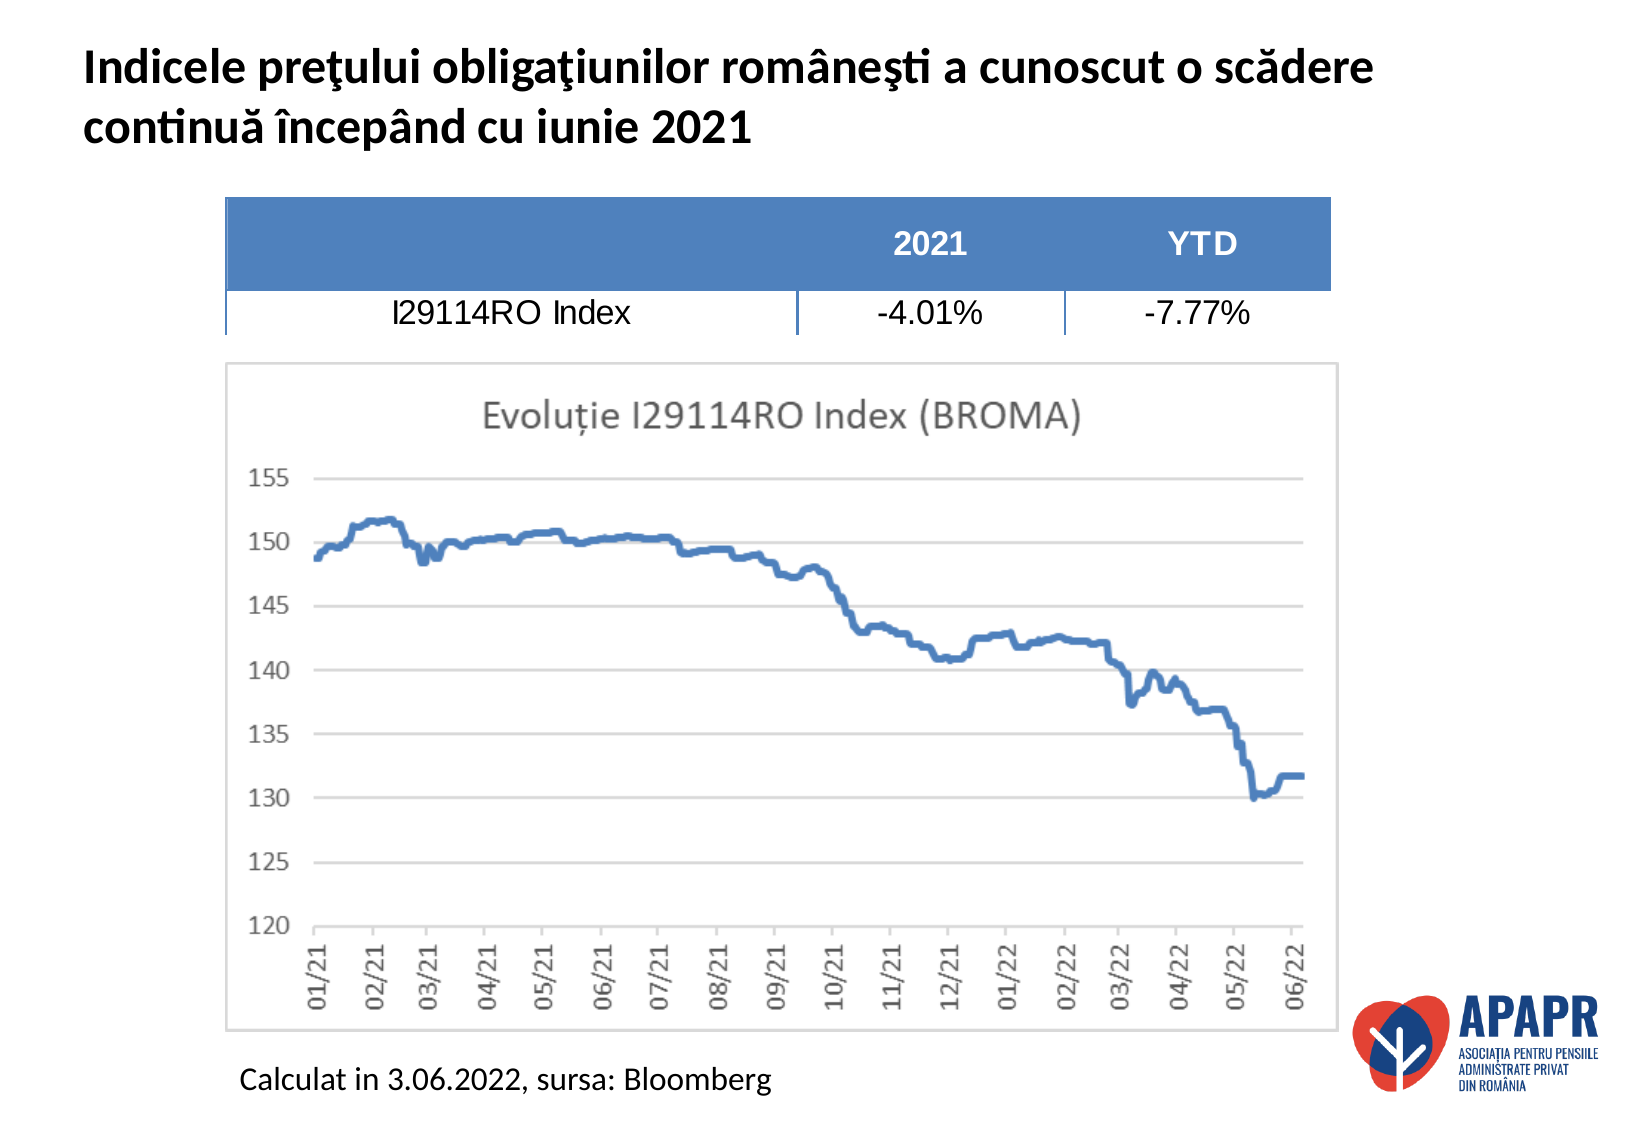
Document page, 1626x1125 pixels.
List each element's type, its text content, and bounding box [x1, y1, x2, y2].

picture [225, 196, 1337, 339]
text_box Indicele preţului obligaţiunilor româneşti a cunoscut o scădere continuă începând cu iunie 2021 [69, 12, 1563, 175]
picture [225, 362, 1626, 1125]
text_box Calculat in 3.06.2022, sursa: Bloomberg [224, 1049, 888, 1105]
